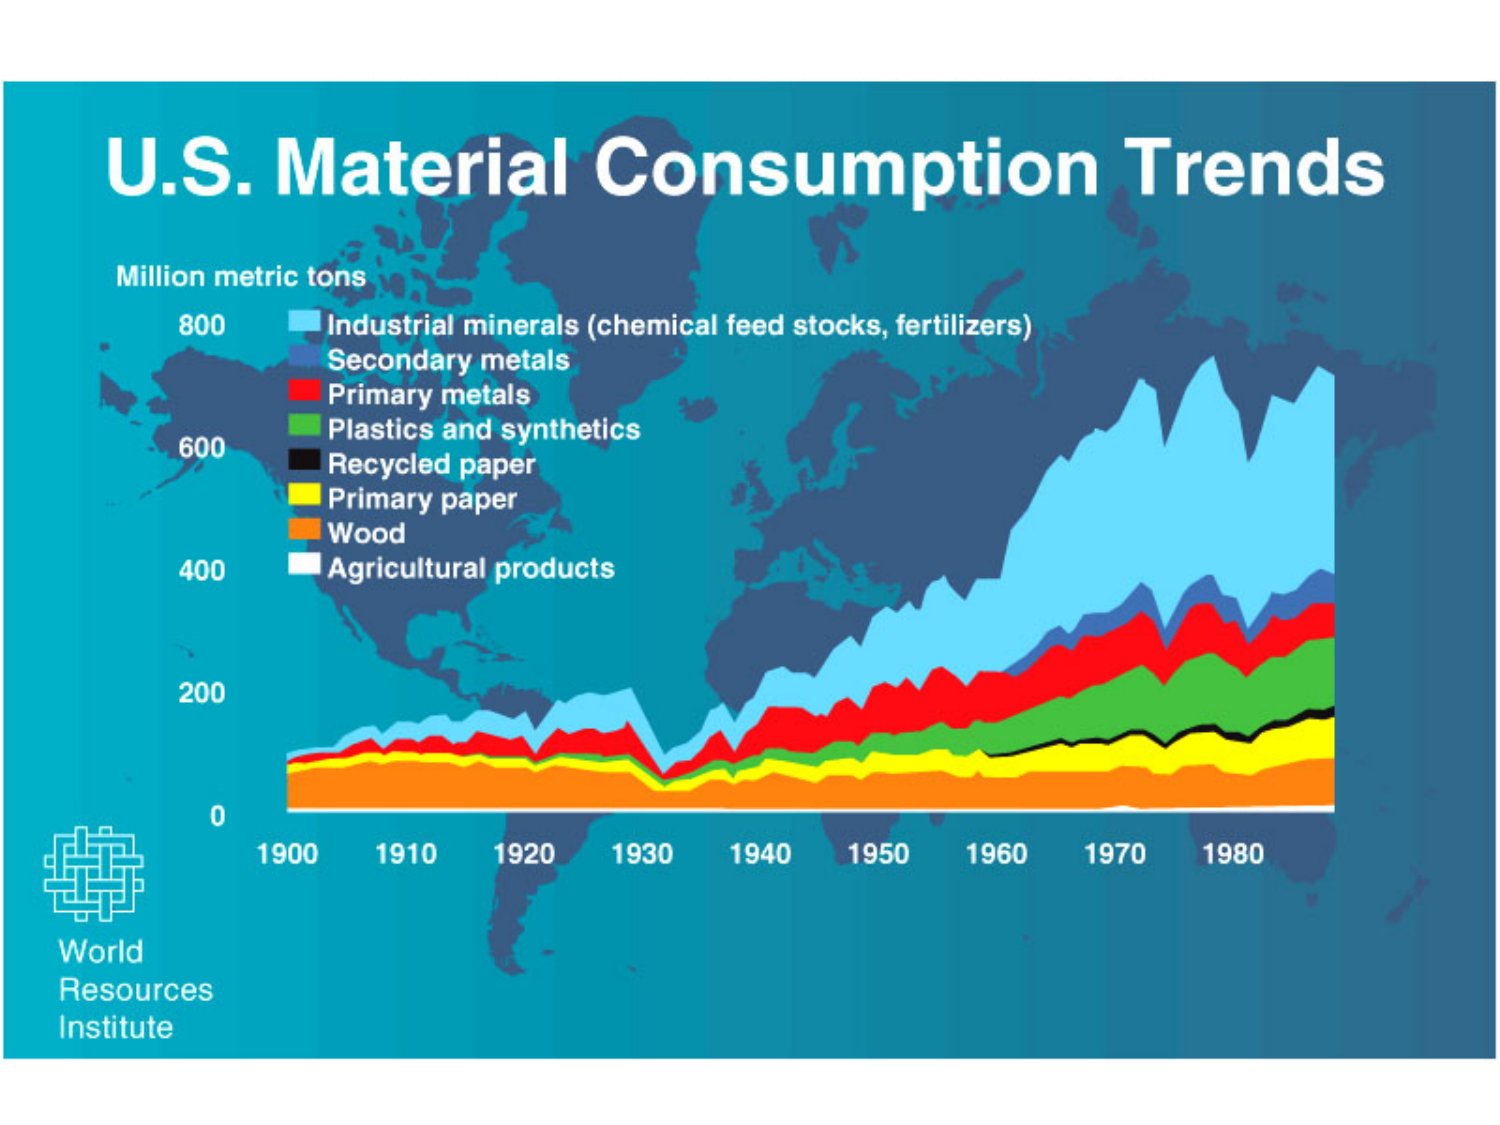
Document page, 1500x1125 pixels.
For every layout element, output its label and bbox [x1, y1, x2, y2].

picture [0, 78, 1500, 1063]
